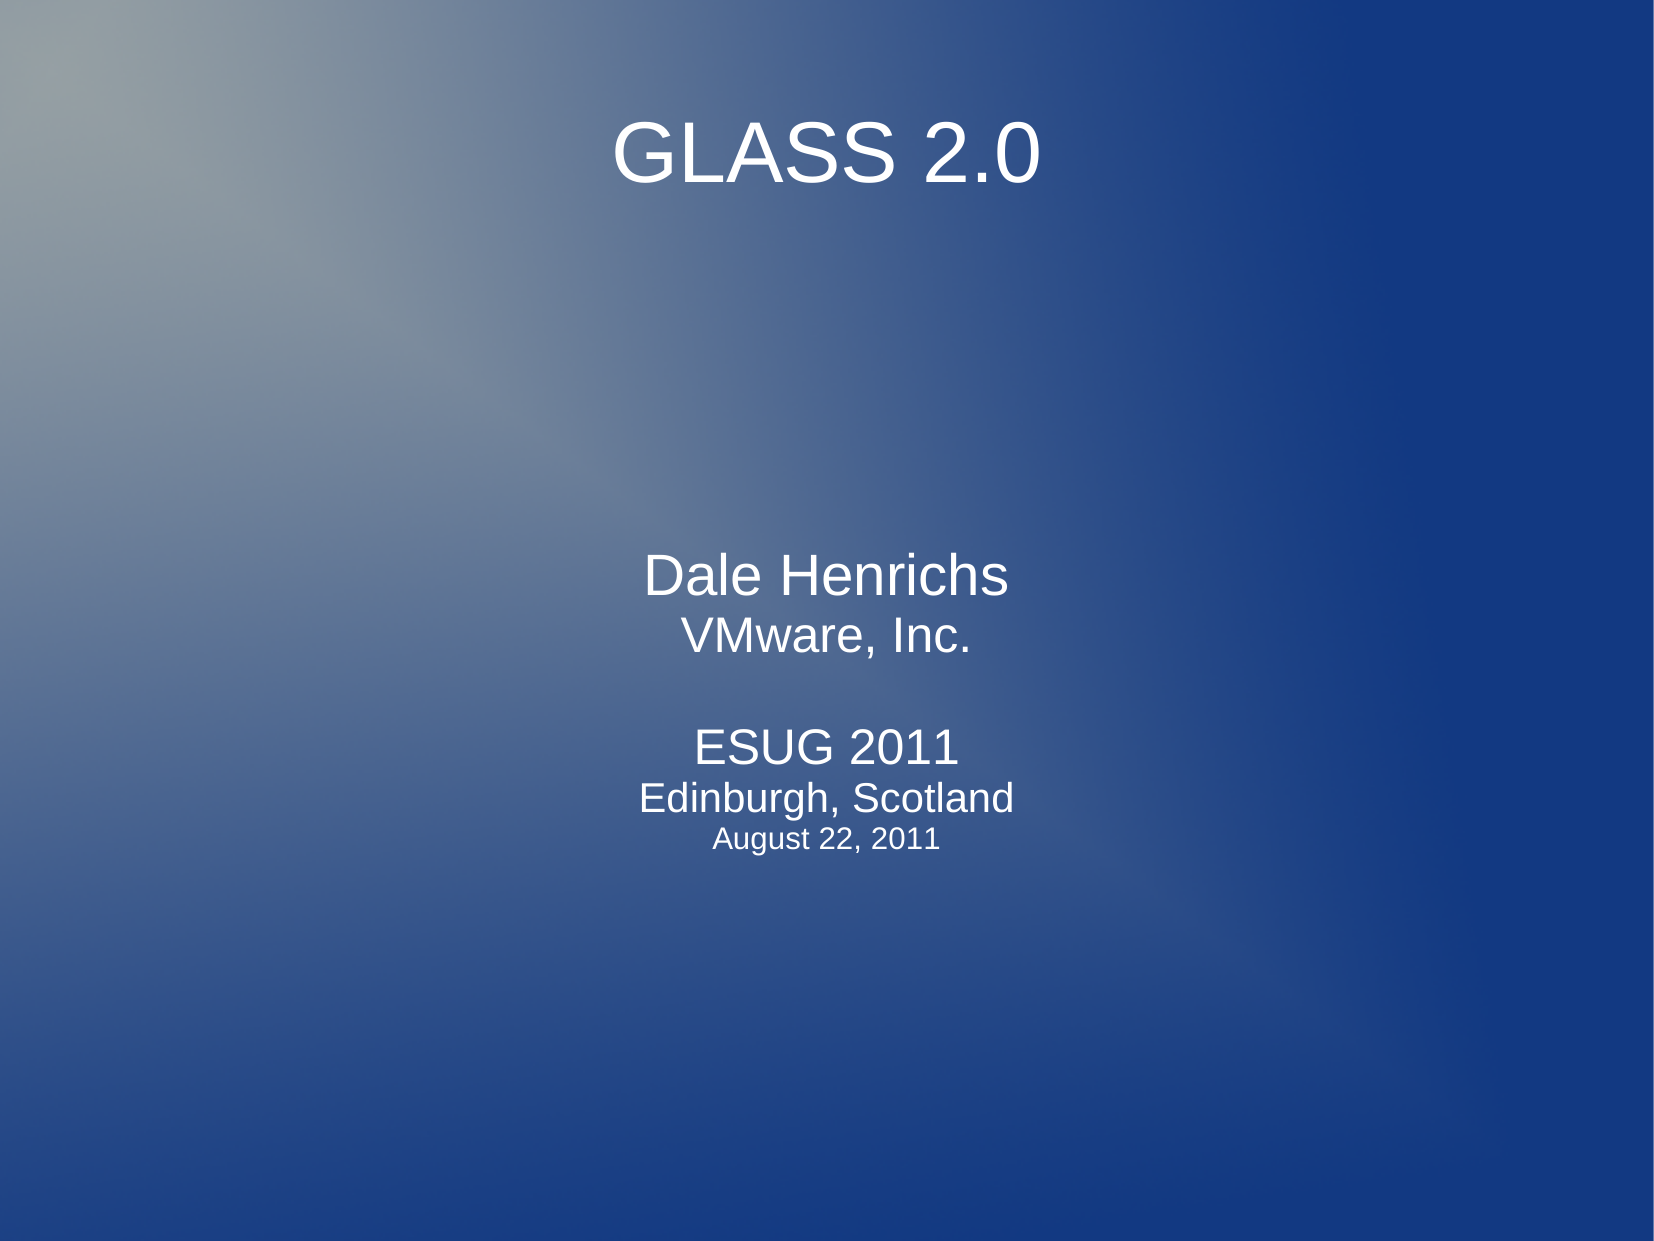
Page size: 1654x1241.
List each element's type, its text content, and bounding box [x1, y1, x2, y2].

title GLASS 2.0 [82, 49, 1571, 257]
picture [0, 0, 1654, 1241]
subtitle Dale Henrichs VMware, Inc. ESUG 2011 Edinburgh, Scotland August 22, 2011 [82, 290, 1571, 1109]
